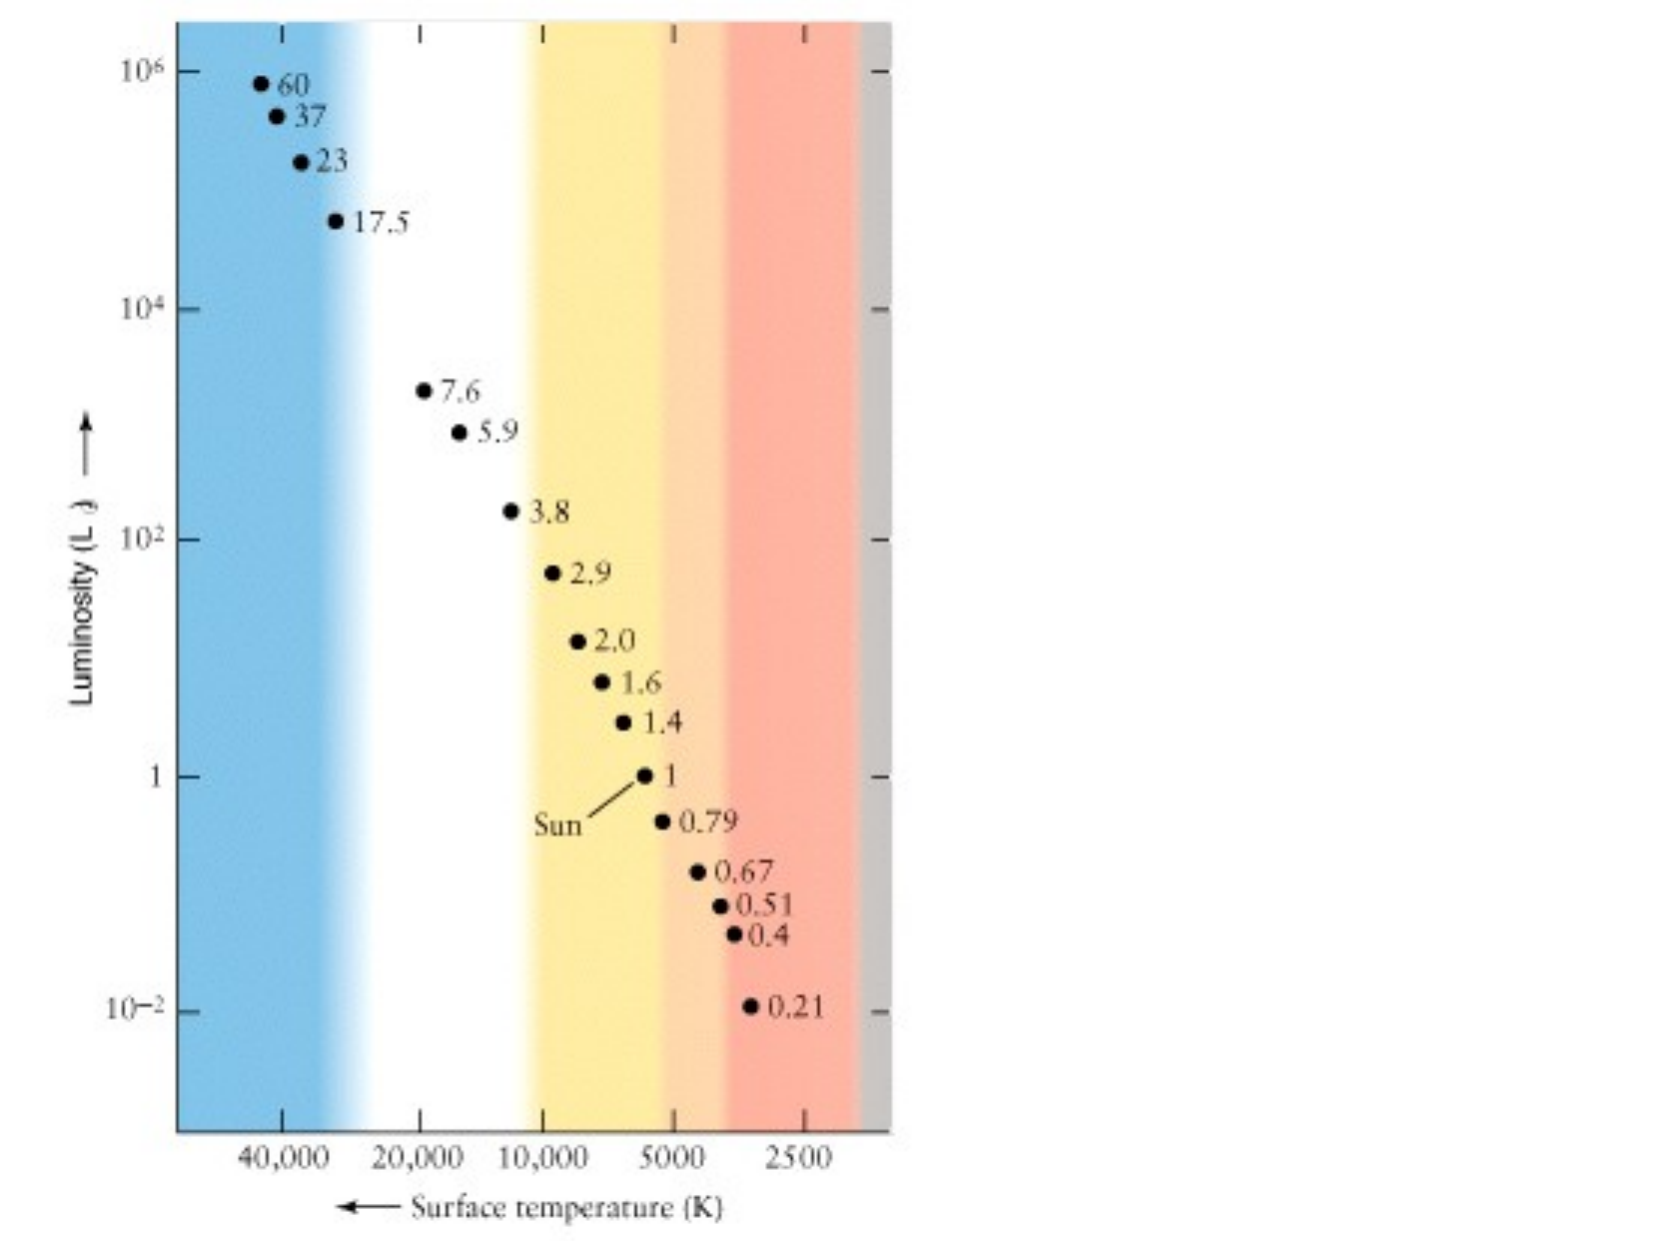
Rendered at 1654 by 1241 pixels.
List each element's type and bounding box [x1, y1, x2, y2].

picture [0, 0, 959, 1241]
